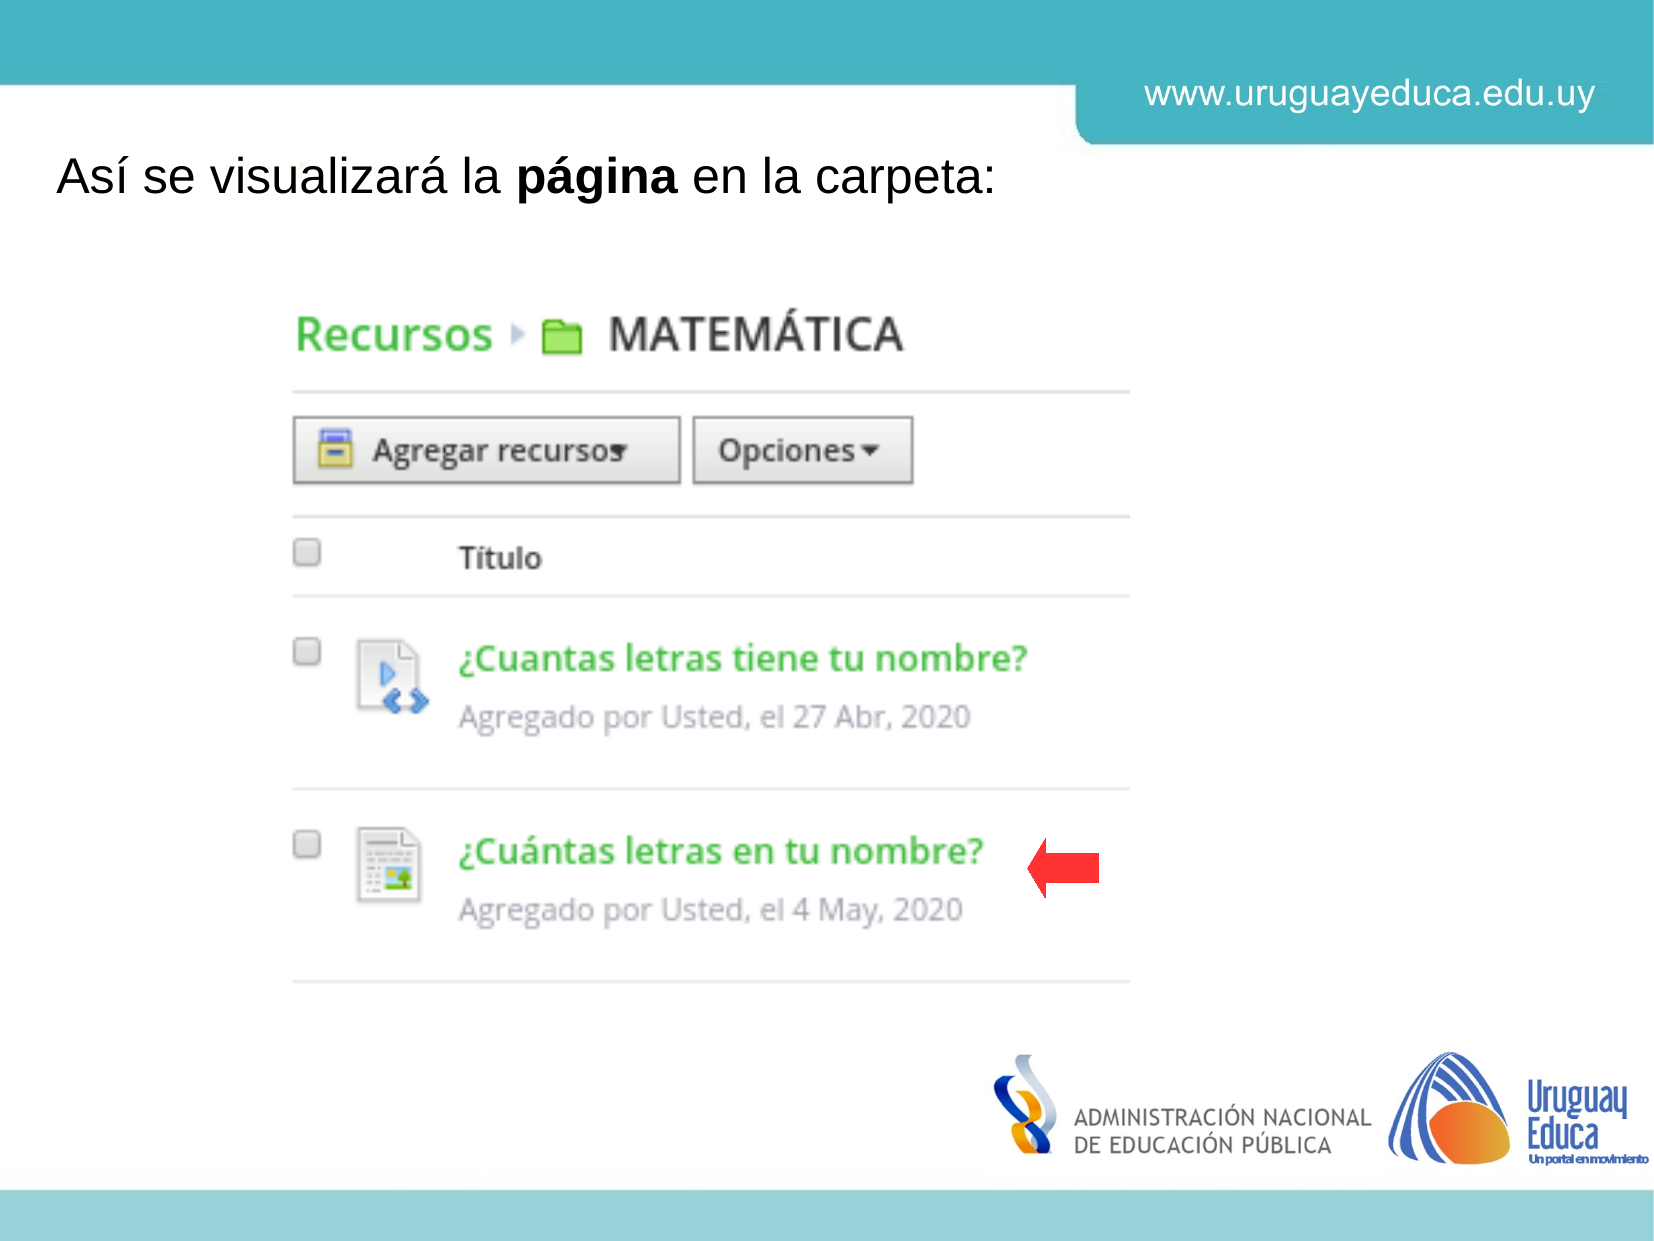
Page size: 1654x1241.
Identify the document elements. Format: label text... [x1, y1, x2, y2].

text_box [1027, 838, 1099, 898]
picture [0, 0, 1654, 1241]
title Así se visualizará la página en la carpeta: [56, 0, 1598, 424]
